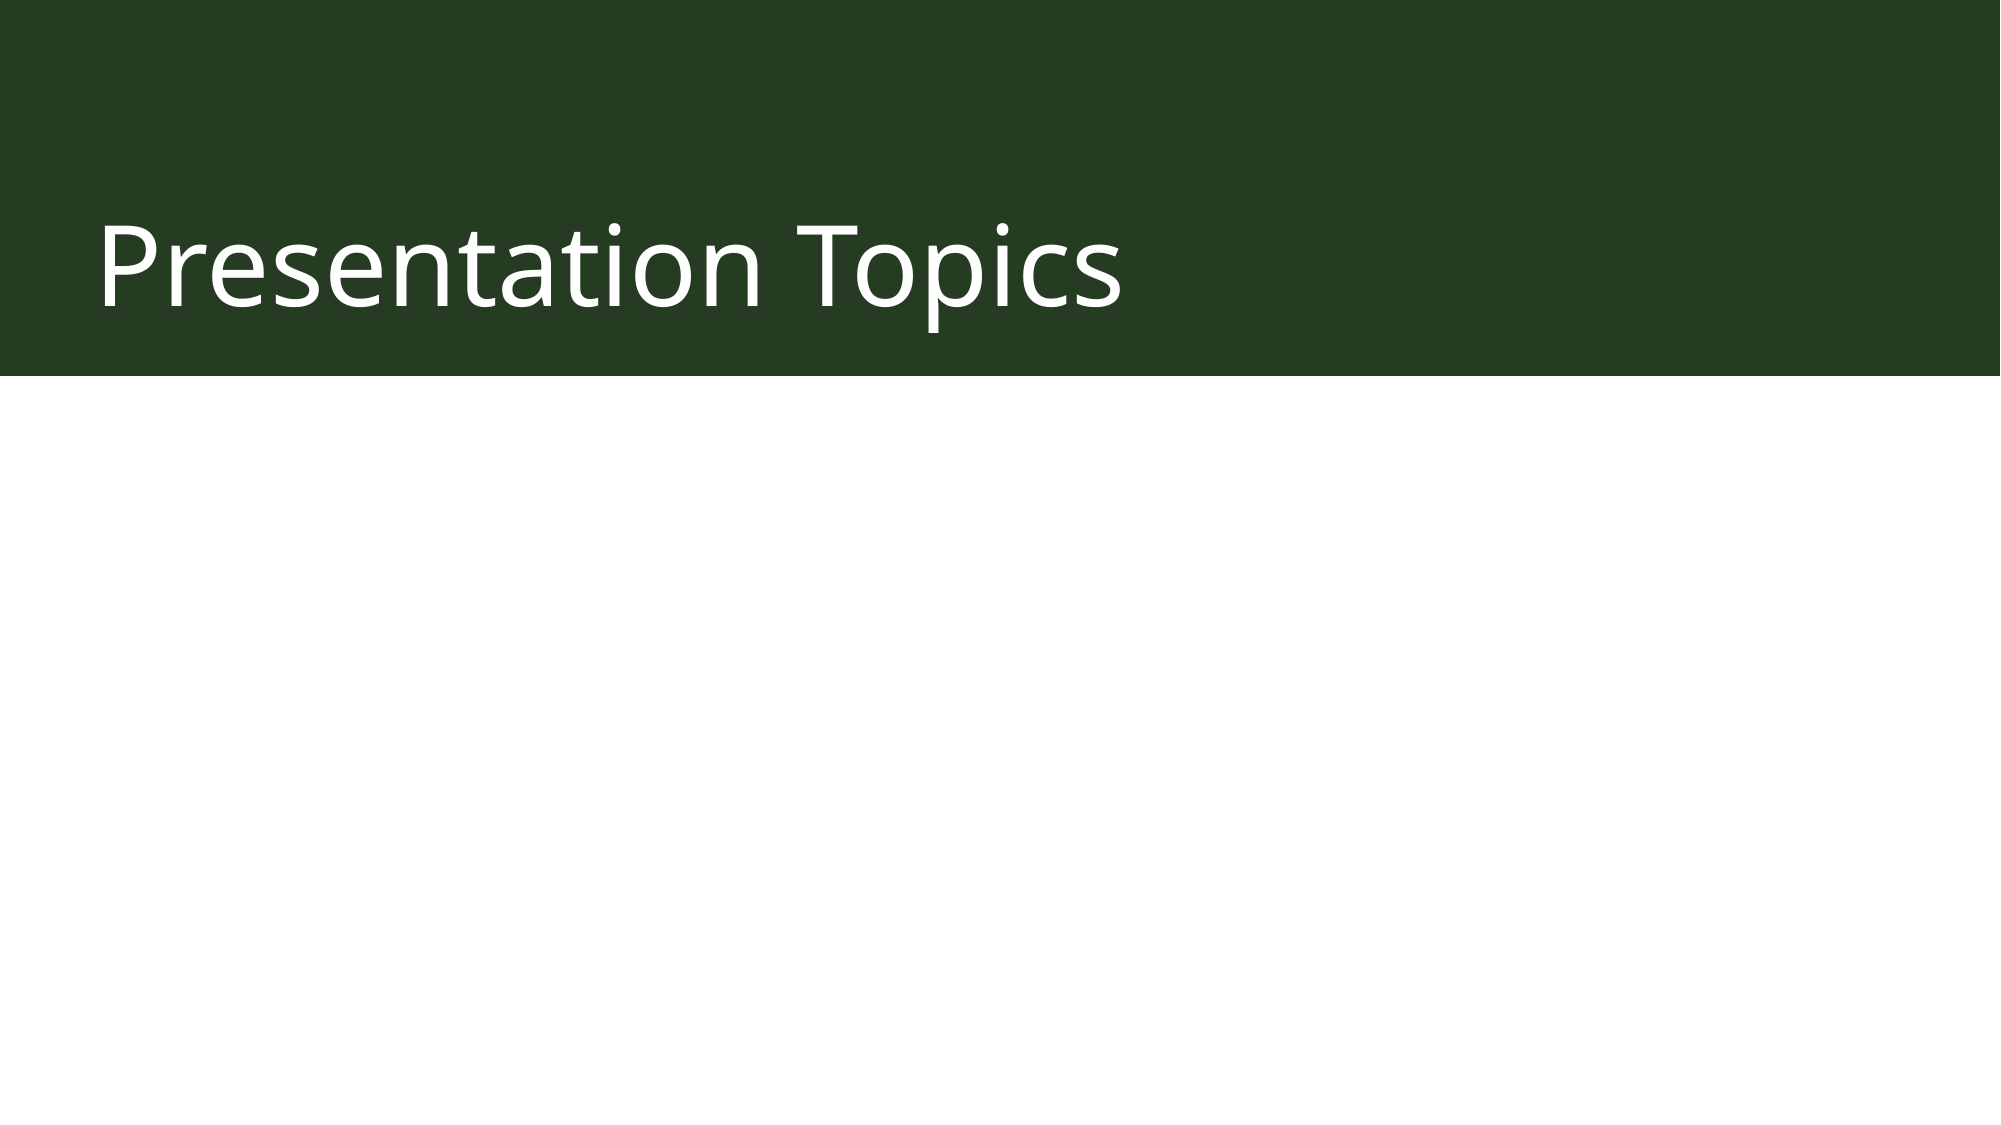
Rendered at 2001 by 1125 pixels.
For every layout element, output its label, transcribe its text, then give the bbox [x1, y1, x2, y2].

title Presentation Topics [79, 59, 1863, 337]
